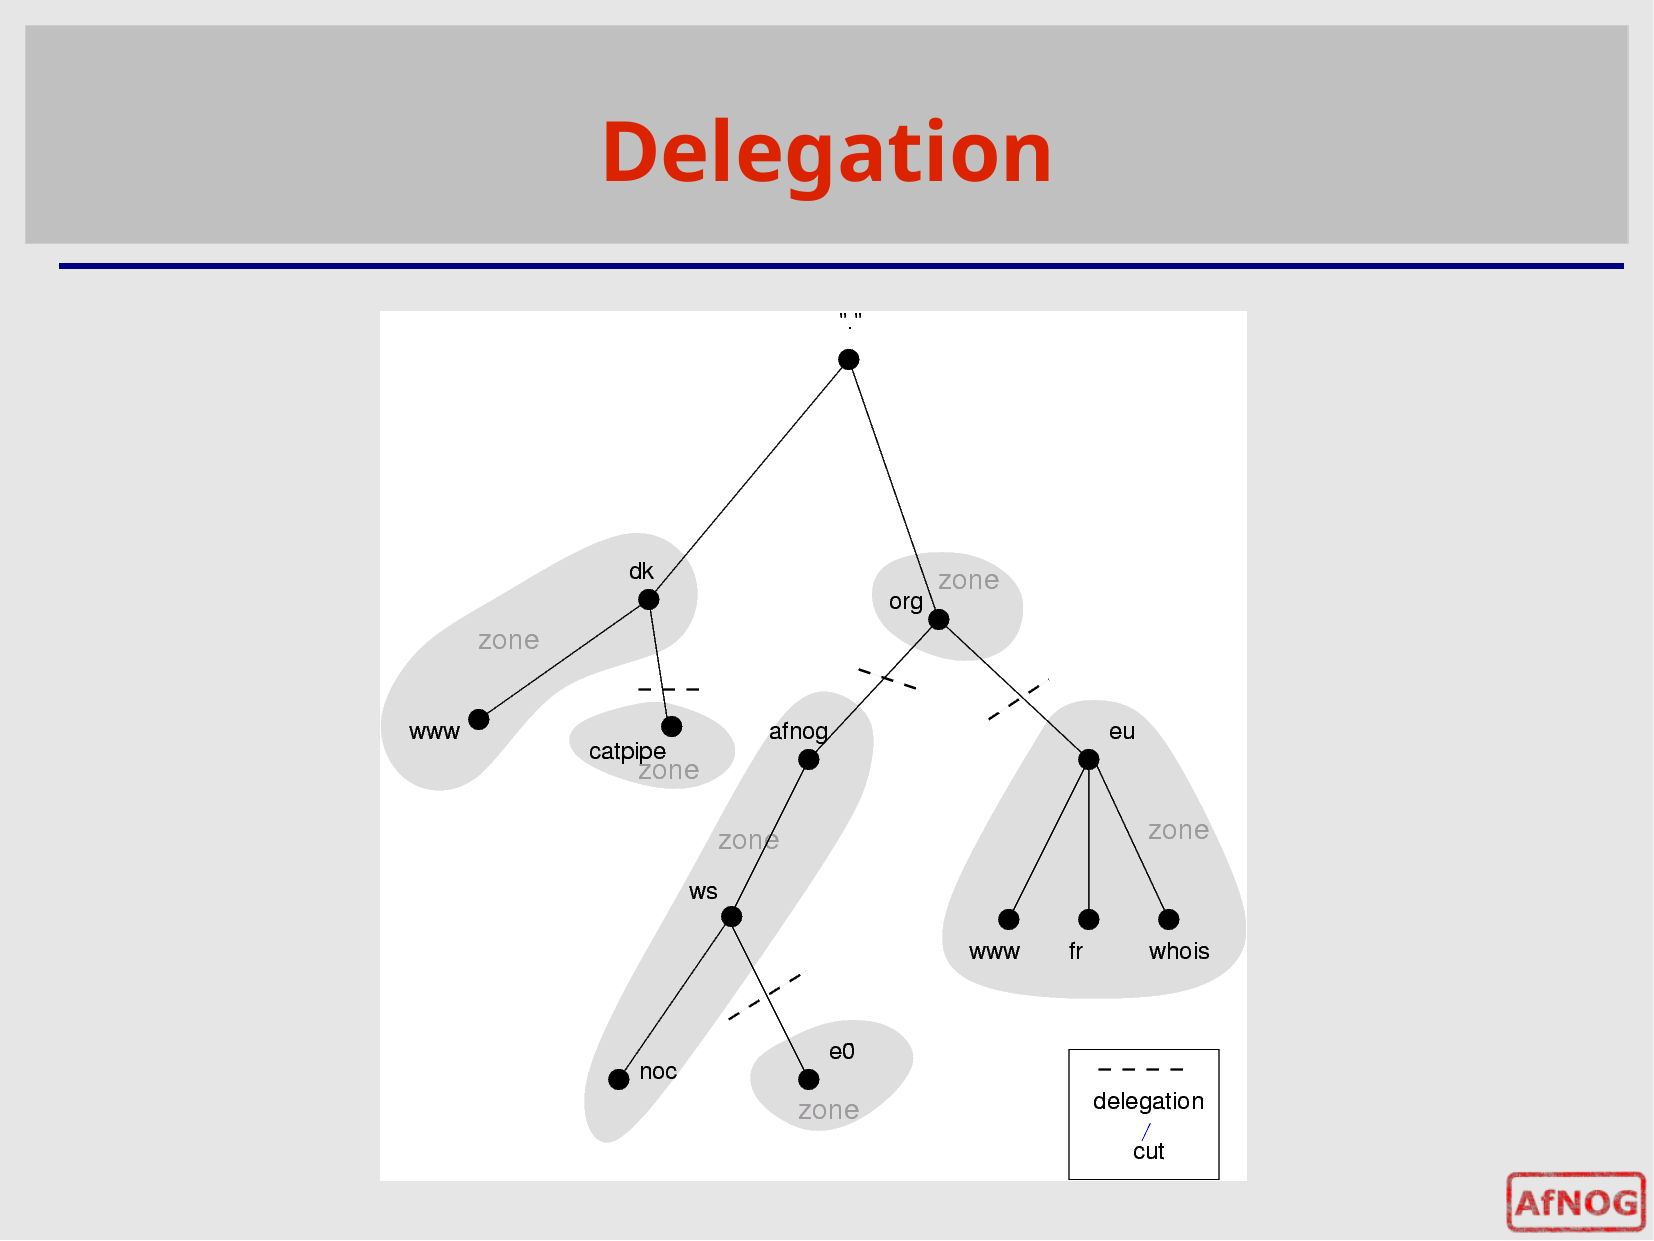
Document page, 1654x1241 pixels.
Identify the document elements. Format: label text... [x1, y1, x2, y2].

picture [1505, 1170, 1648, 1235]
picture [380, 311, 1247, 1181]
title Delegation [121, 46, 1534, 254]
